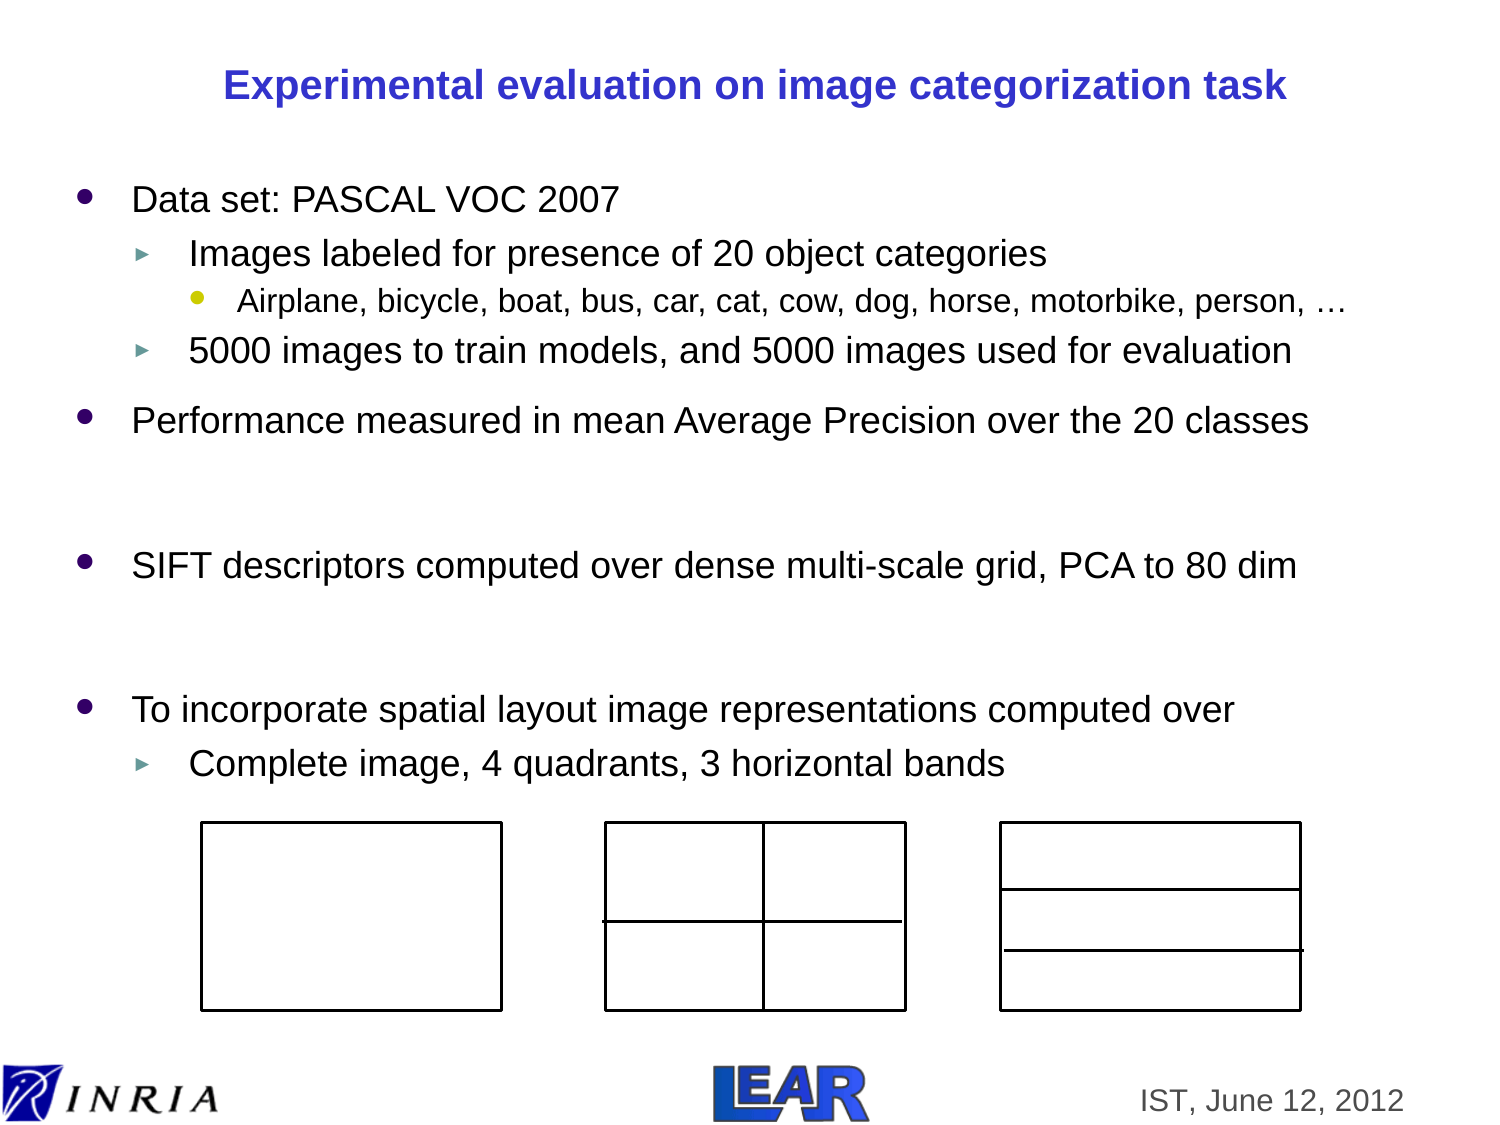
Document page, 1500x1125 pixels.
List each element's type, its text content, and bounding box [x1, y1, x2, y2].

picture [0, 1050, 75, 1125]
list Data set: PASCAL VOC 2007 Images labeled for presence of 20 object categories Airplane, bicycle, boat, bus, car, cat, cow, dog, horse, motorbike, person, … 5000 images to train models, and 5000 images used for evaluation Performance measured in mean Average Precision over the 20 classes SIFT descriptors computed over dense multi-scale grid, PCA to 80 dim To incorporate spatial layout image representations computed over Complete image, 4 quadrants, 3 horizontal bands [75, 178, 1425, 1125]
title Experimental evaluation on image categorization task [51, 46, 1459, 123]
